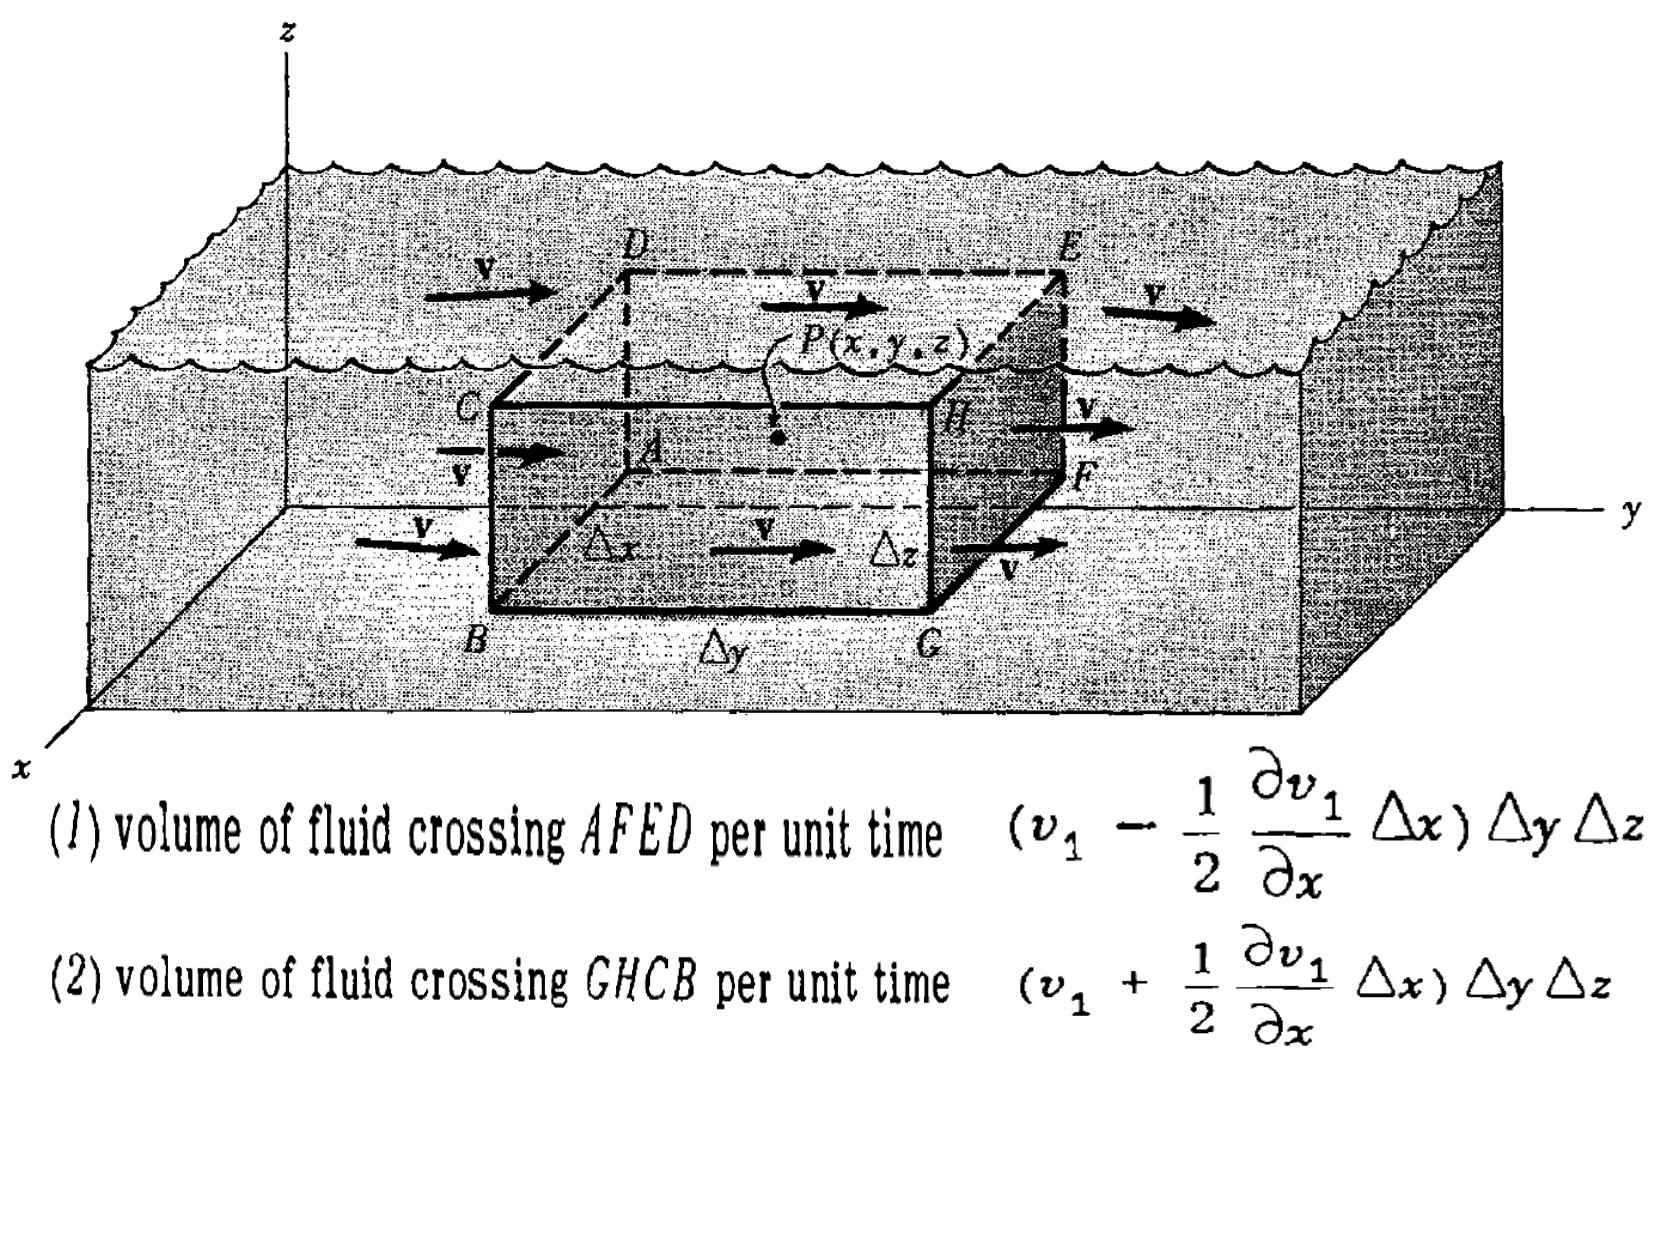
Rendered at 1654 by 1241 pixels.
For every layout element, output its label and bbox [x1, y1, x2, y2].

picture [31, 915, 957, 1033]
picture [0, 17, 1654, 1052]
